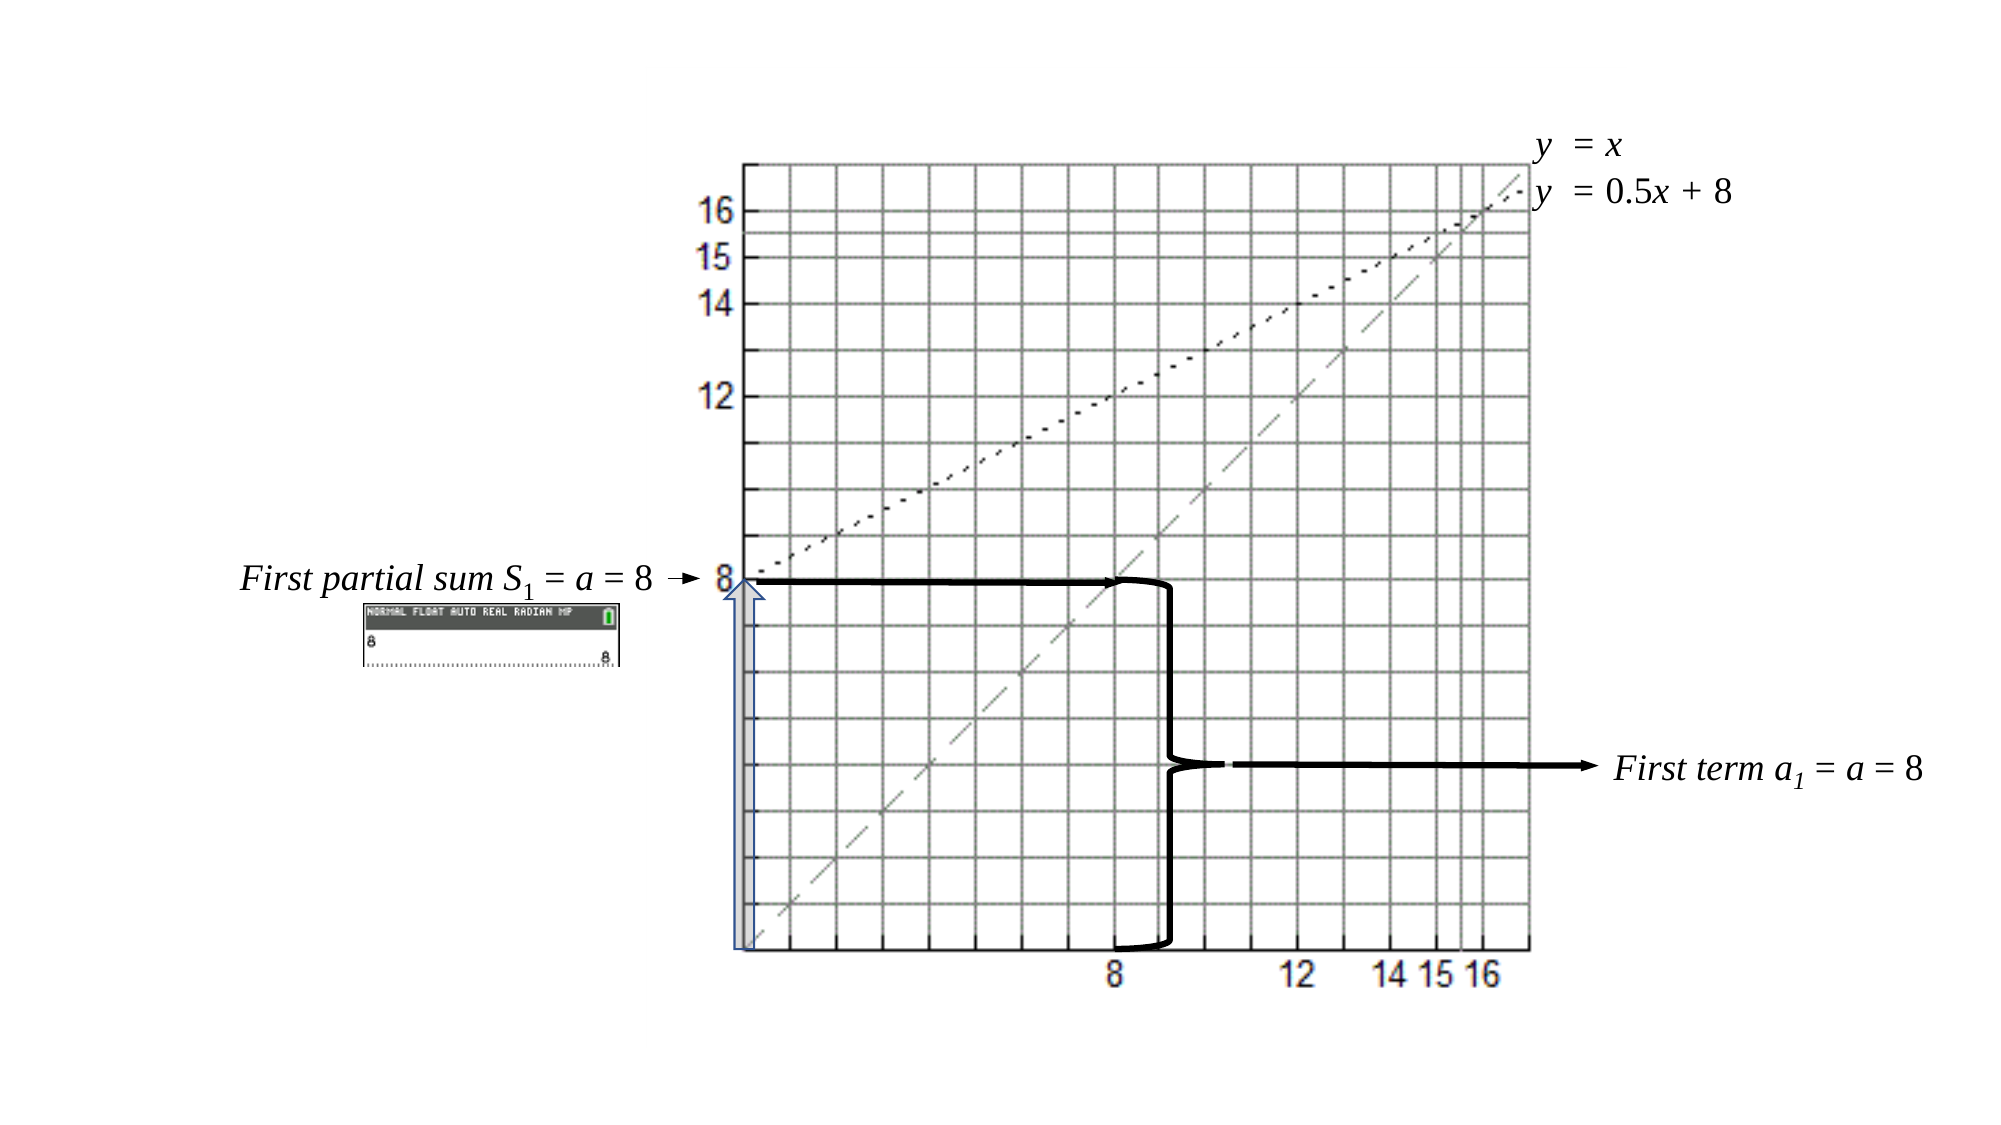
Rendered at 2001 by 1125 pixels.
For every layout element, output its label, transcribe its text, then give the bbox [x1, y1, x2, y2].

text_box y = x [1510, 111, 2000, 172]
text_box First partial sum S1 = a = 8 [224, 545, 680, 607]
text_box First term a1 = a = 8 [1598, 735, 2000, 796]
picture [363, 603, 620, 667]
picture [645, 66, 1627, 1048]
text_box [724, 579, 764, 950]
text_box y = 0.5x + 8 [1510, 172, 2000, 219]
